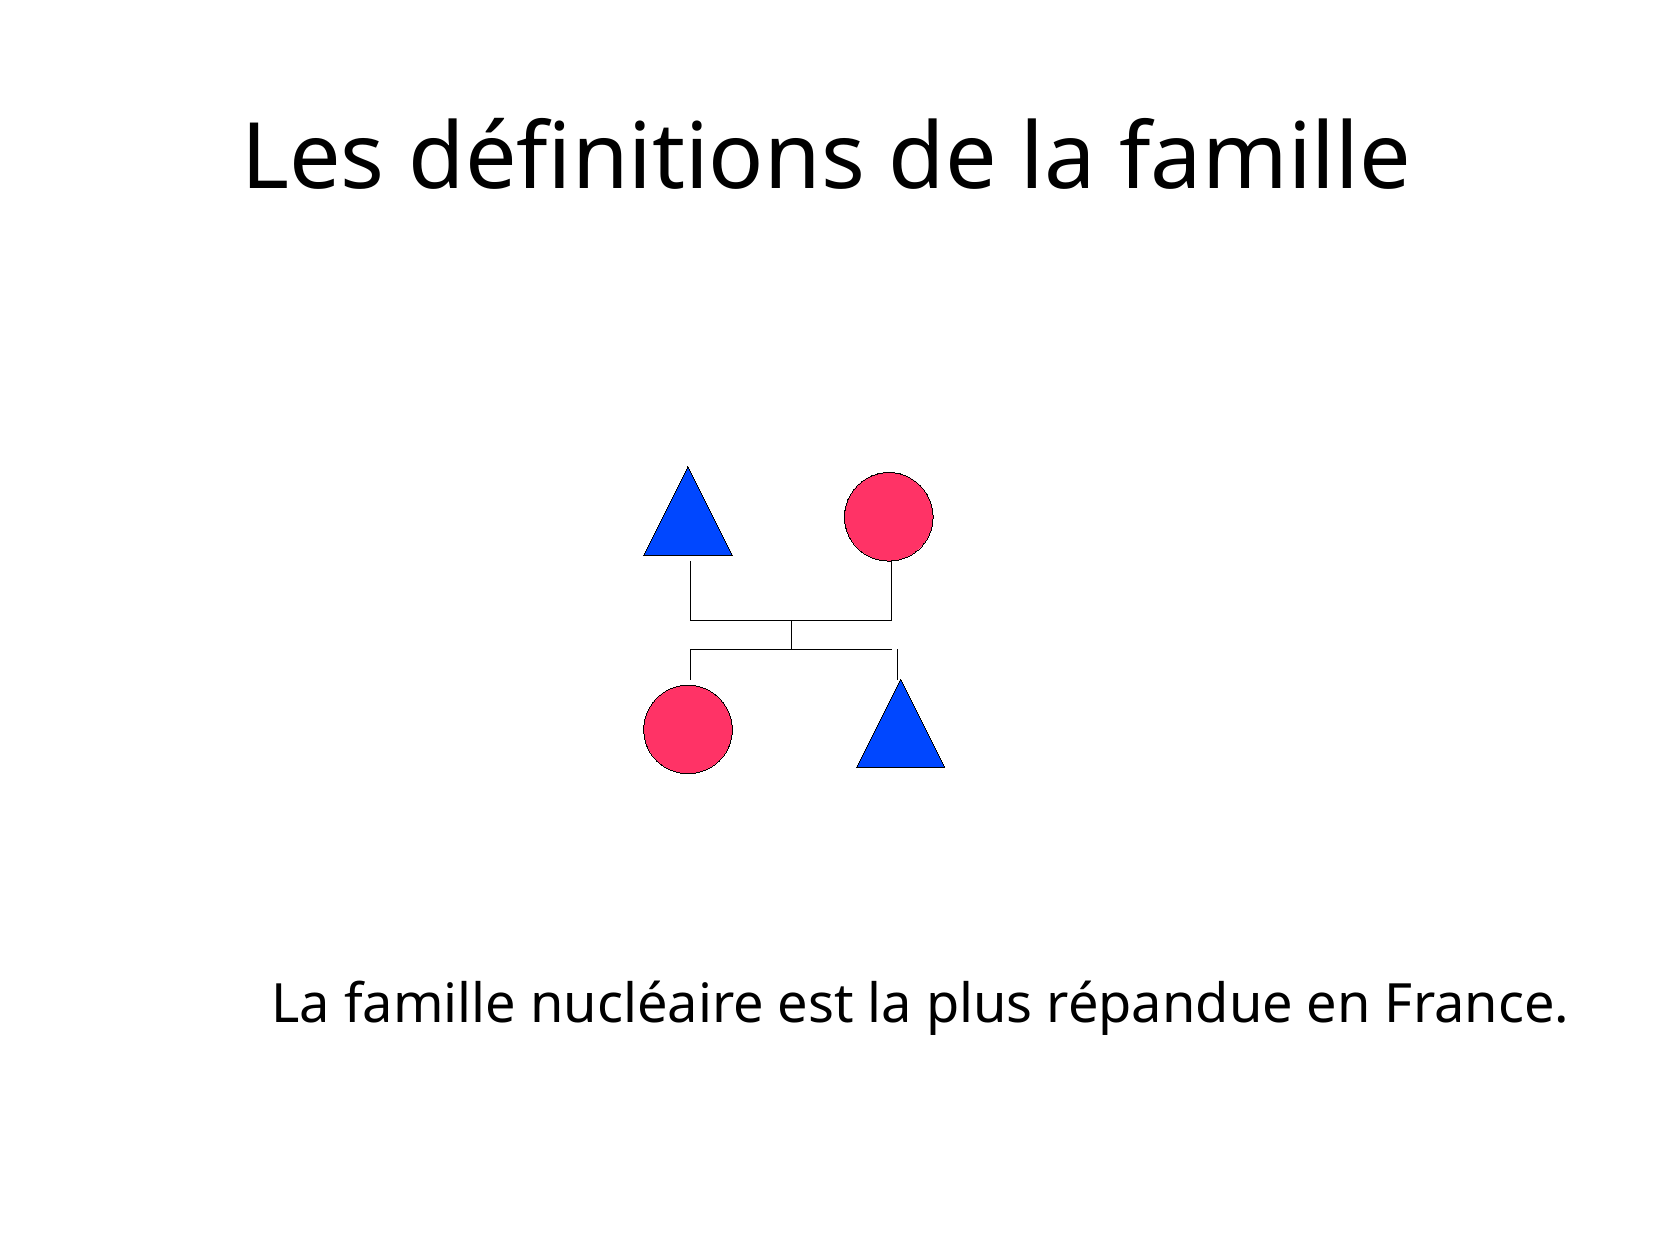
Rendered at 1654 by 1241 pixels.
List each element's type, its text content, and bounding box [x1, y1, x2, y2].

text_box La famille nucléaire est la plus répandue en France. [256, 962, 1398, 1040]
title Les définitions de la famille [82, 49, 1571, 257]
text_box [856, 679, 945, 768]
text_box [643, 466, 733, 556]
text_box [643, 685, 733, 774]
text_box [844, 472, 934, 562]
